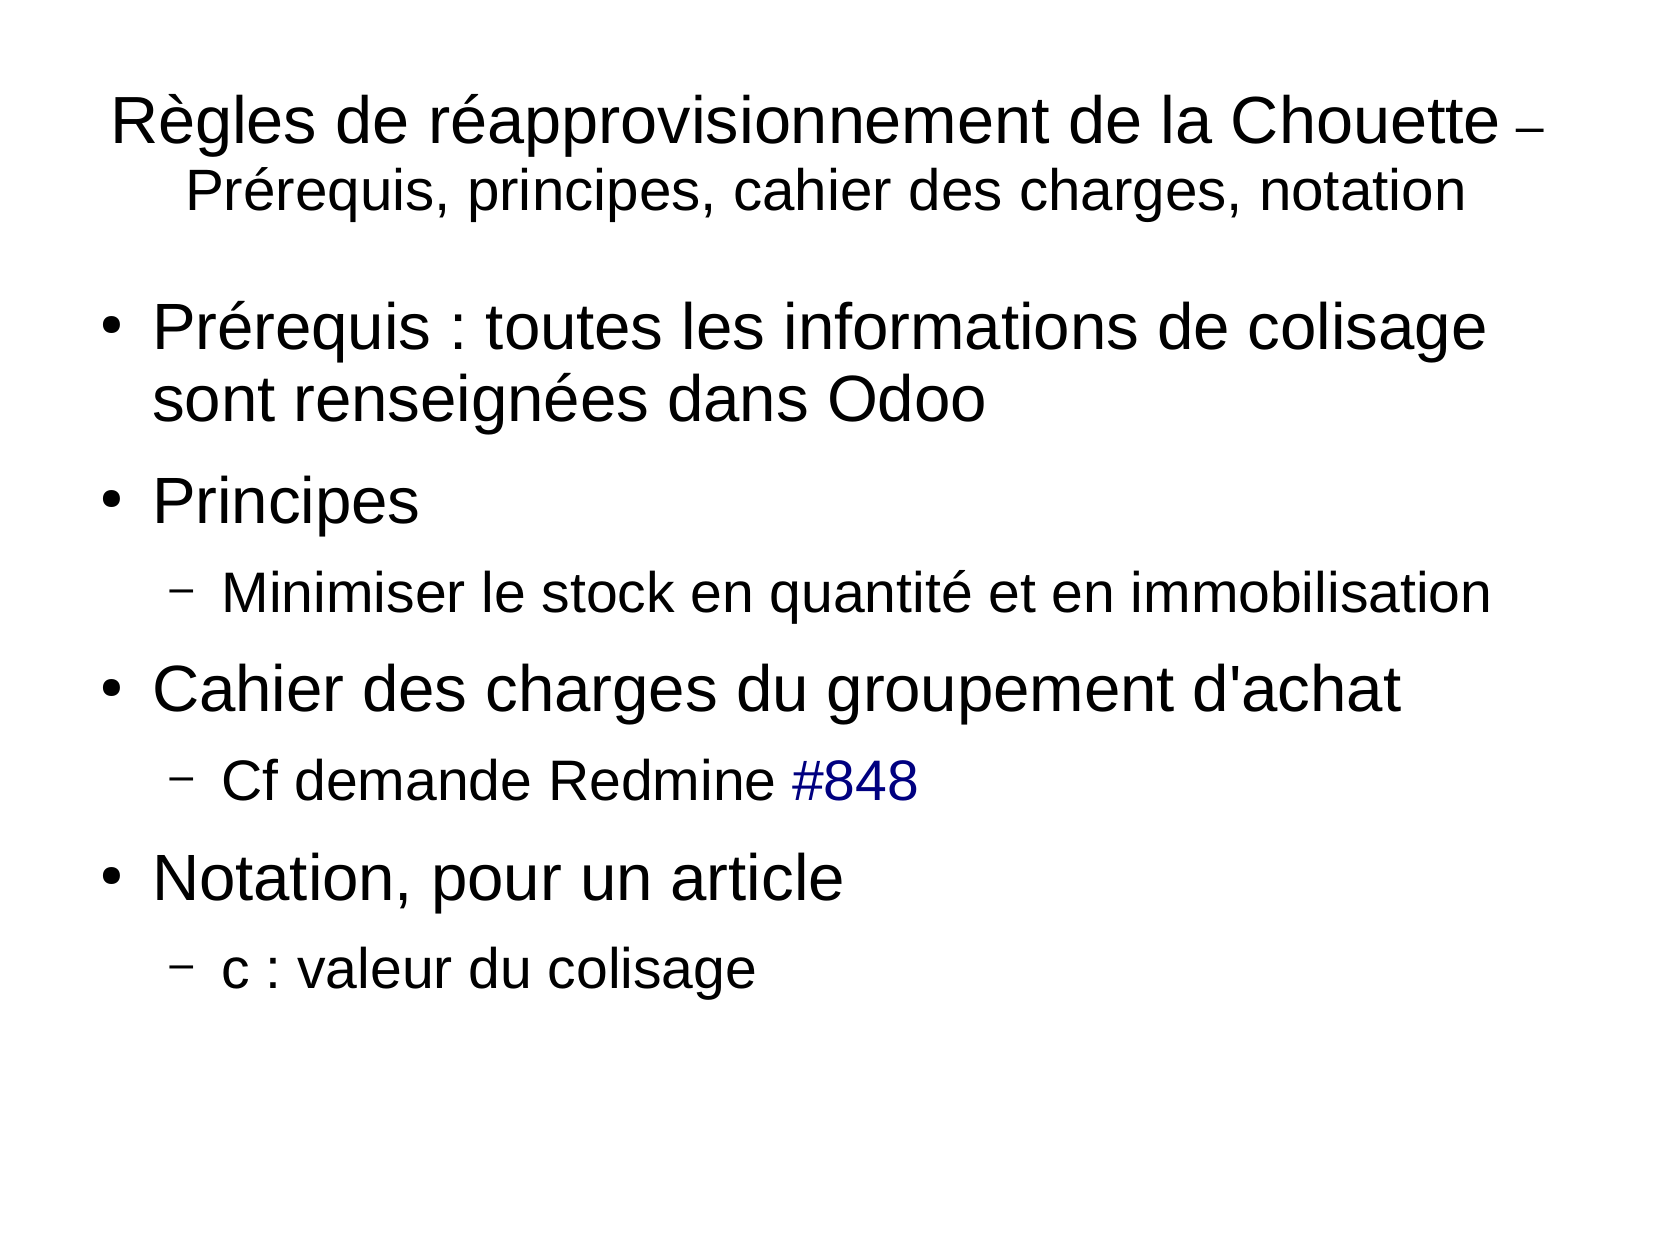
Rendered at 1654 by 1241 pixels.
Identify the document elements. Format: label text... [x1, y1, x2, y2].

title Règles de réapprovisionnement de la Chouette – Prérequis, principes, cahier des charges, notation [82, 49, 1571, 257]
list Prérequis : toutes les informations de colisage sont renseignées dans Odoo Principes Minimiser le stock en quantité et en immobilisation Cahier des charges du groupement d'achat Cf demande Redmine #848 Notation, pour un article c : valeur du colisage [82, 290, 1571, 1010]
